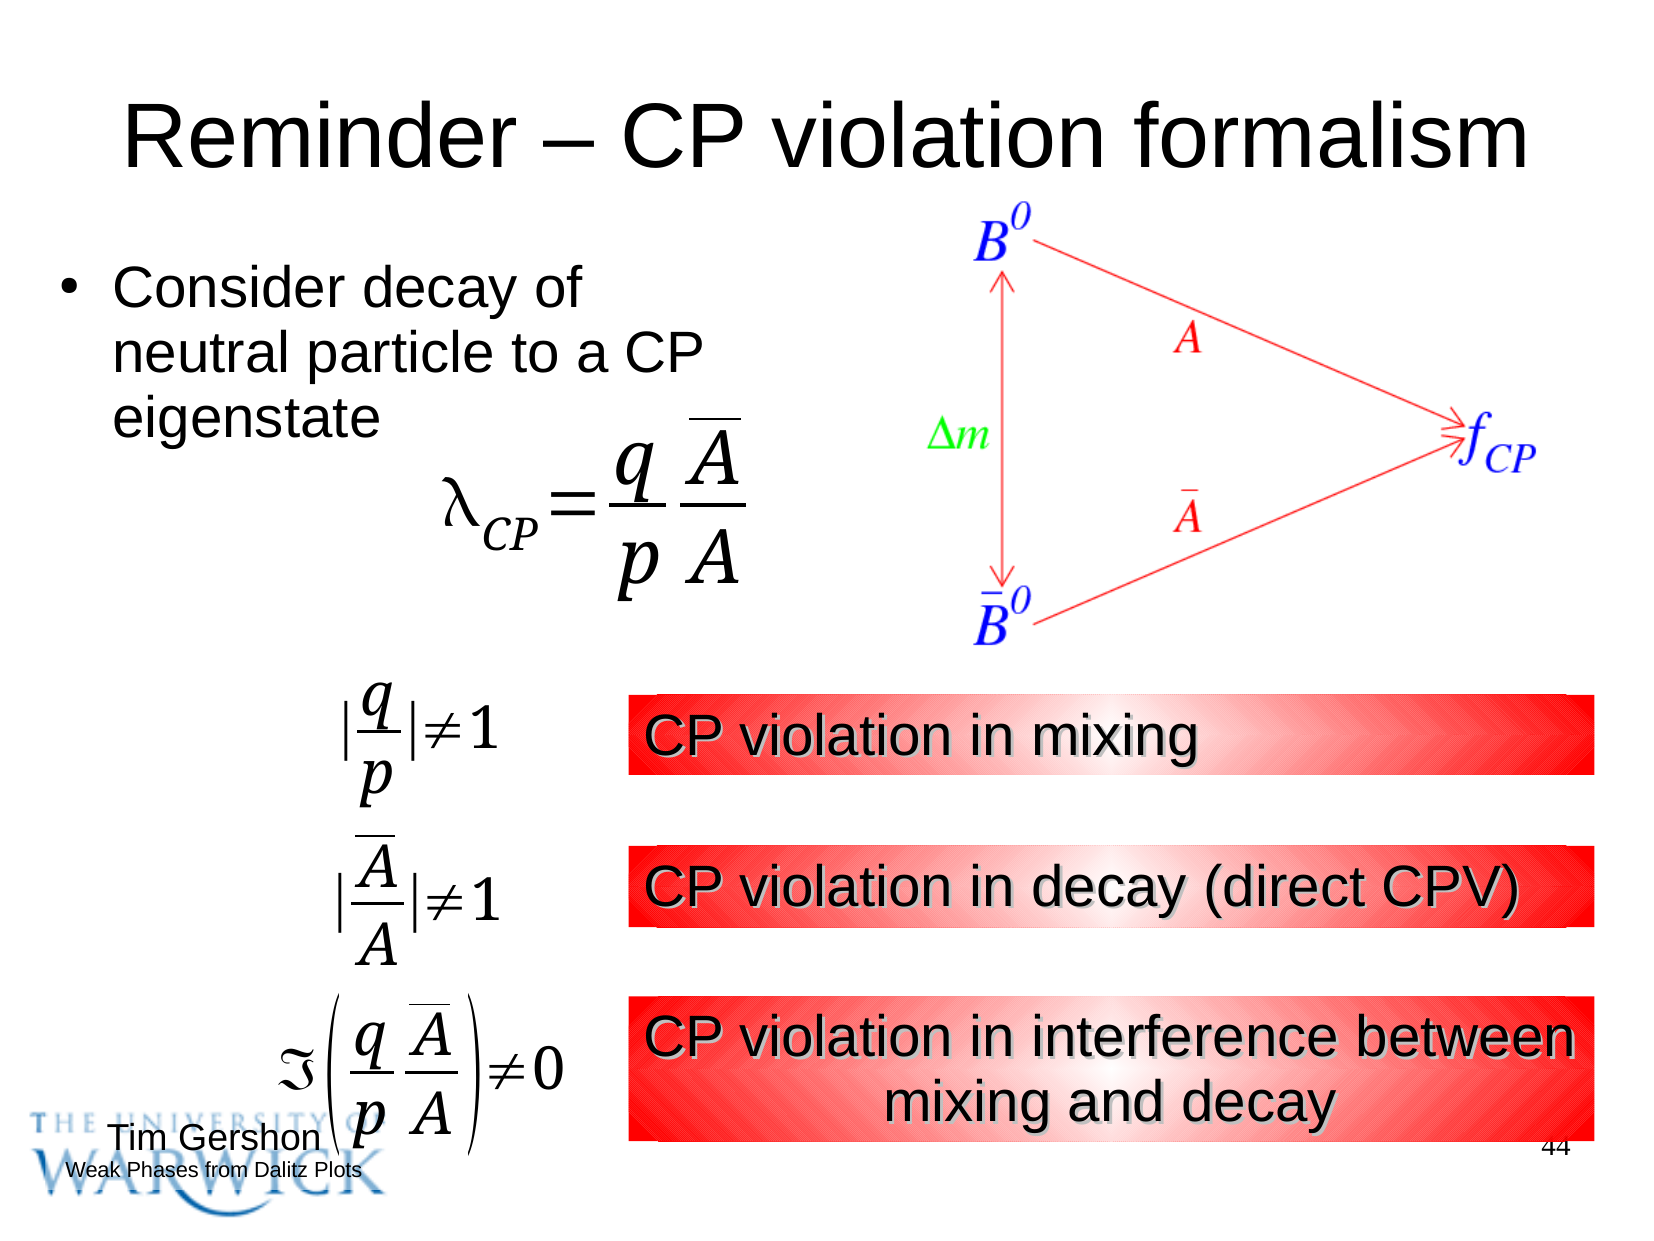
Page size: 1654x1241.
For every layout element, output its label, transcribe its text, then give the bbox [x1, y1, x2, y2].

chart [260, 988, 579, 1159]
chart [420, 408, 770, 604]
chart [313, 827, 515, 982]
picture [862, 32, 1642, 833]
title Reminder – CP violation formalism [82, 31, 1571, 239]
text_box CP violation in mixing [628, 694, 1595, 775]
text_box CP violation in interference between mixing and decay [628, 996, 1595, 1142]
text_box Tim Gershon Weak Phases from Dalitz Plots [45, 1108, 383, 1190]
chart [319, 655, 513, 810]
list Consider decay of neutral particle to a CP eigenstate [41, 254, 768, 659]
text_box CP violation in decay (direct CPV) [628, 845, 1595, 928]
picture [19, 1106, 406, 1232]
